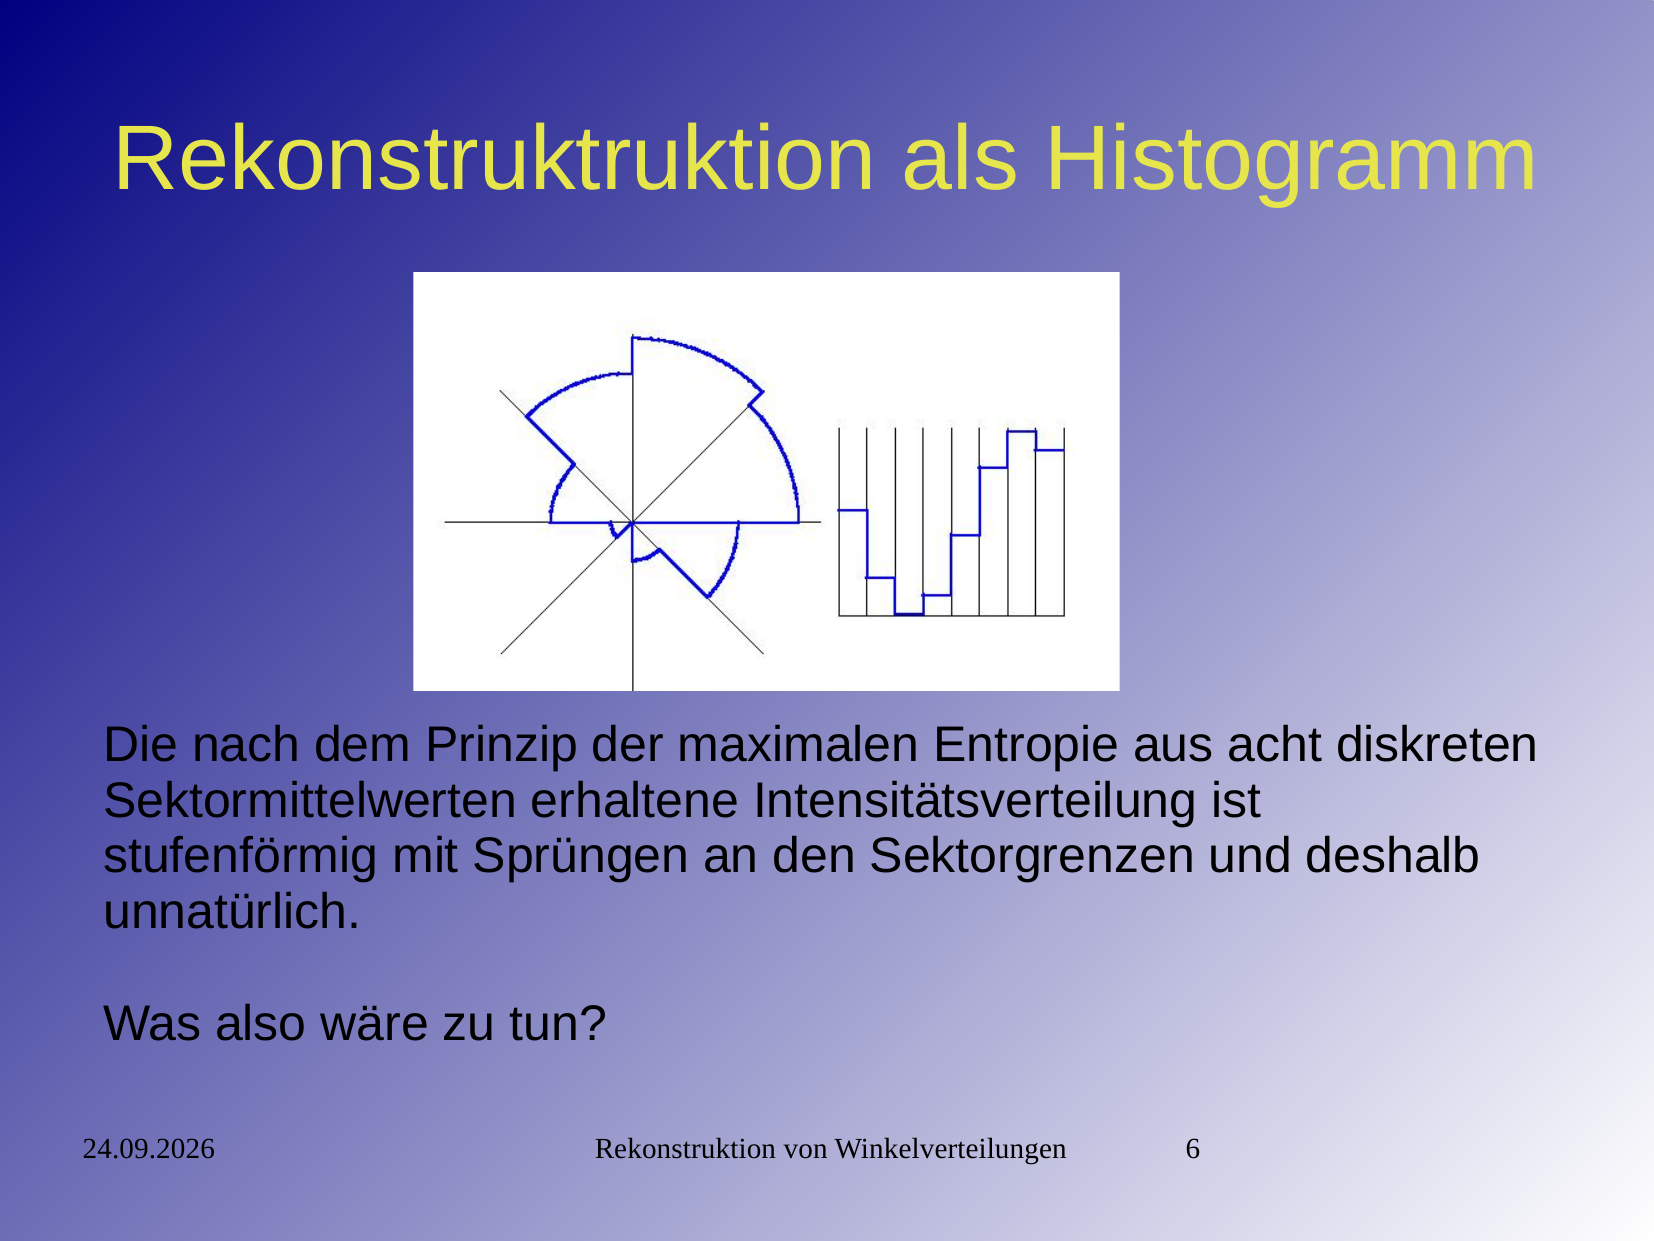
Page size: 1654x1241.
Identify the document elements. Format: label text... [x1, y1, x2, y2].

text_box <Nummer> [1185, 1129, 1571, 1216]
text_box 26.06.2021 [82, 1129, 468, 1216]
text_box Rekonstruktion von Winkelverteilungen [565, 1129, 1090, 1216]
text_box Die nach dem Prinzip der maximalen Entropie aus acht diskreten Sektormittelwerten erhaltene Intensitätsverteilung ist stufenförmig mit Sprüngen an den Sektorgrenzen und deshalb unnatürlich. Was also wäre zu tun? [88, 708, 1565, 1072]
title Rekonstruktruktion als Histogramm [82, 56, 1571, 250]
picture [413, 272, 1120, 691]
